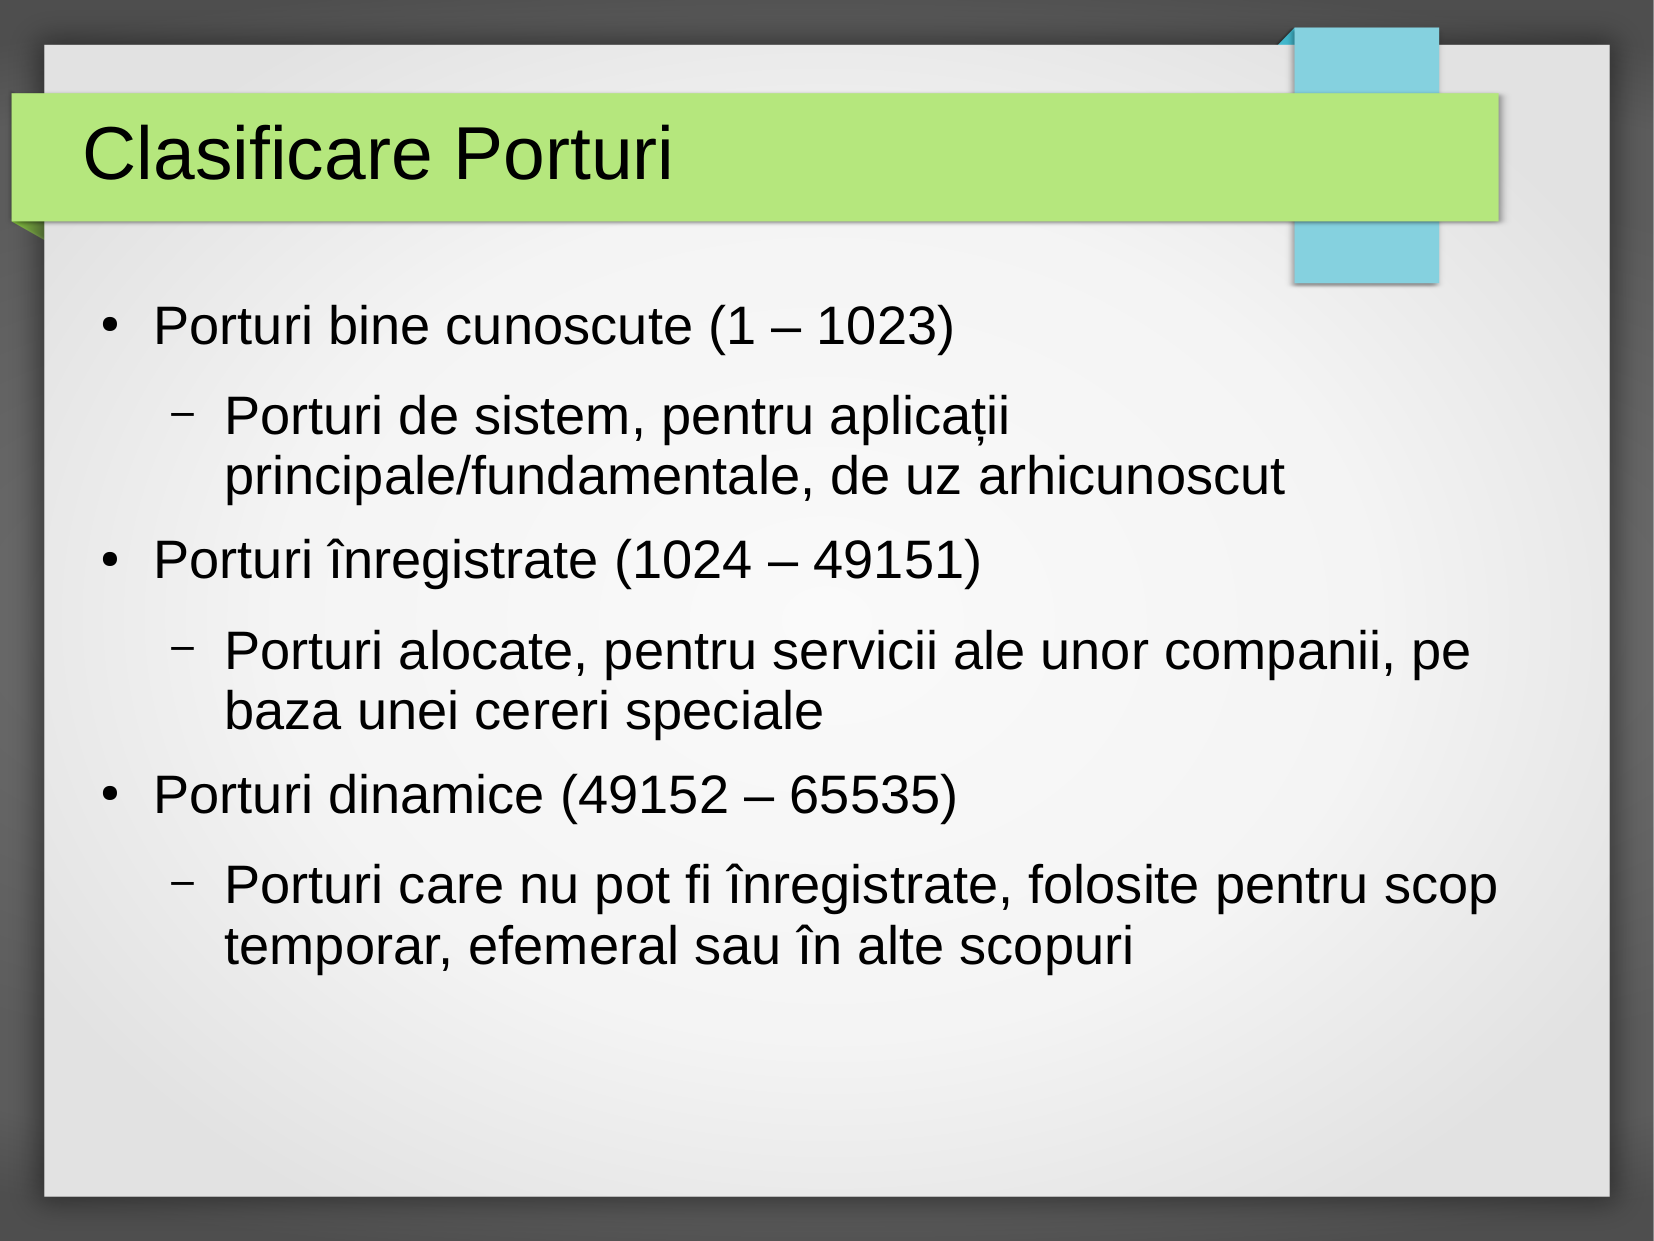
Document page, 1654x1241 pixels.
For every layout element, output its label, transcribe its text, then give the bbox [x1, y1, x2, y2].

title Clasificare Porturi [82, 94, 1264, 213]
picture [0, 0, 1654, 1241]
list Porturi bine cunoscute (1 – 1023) Porturi de sistem, pentru aplicații principale/fundamentale, de uz arhicunoscut Porturi înregistrate (1024 – 49151) Porturi alocate, pentru servicii ale unor companii, pe baza unei cereri speciale Porturi dinamice (49152 – 65535) Porturi care nu pot fi înregistrate, folosite pentru scop temporar, efemeral sau în alte scopuri [82, 295, 1571, 1015]
